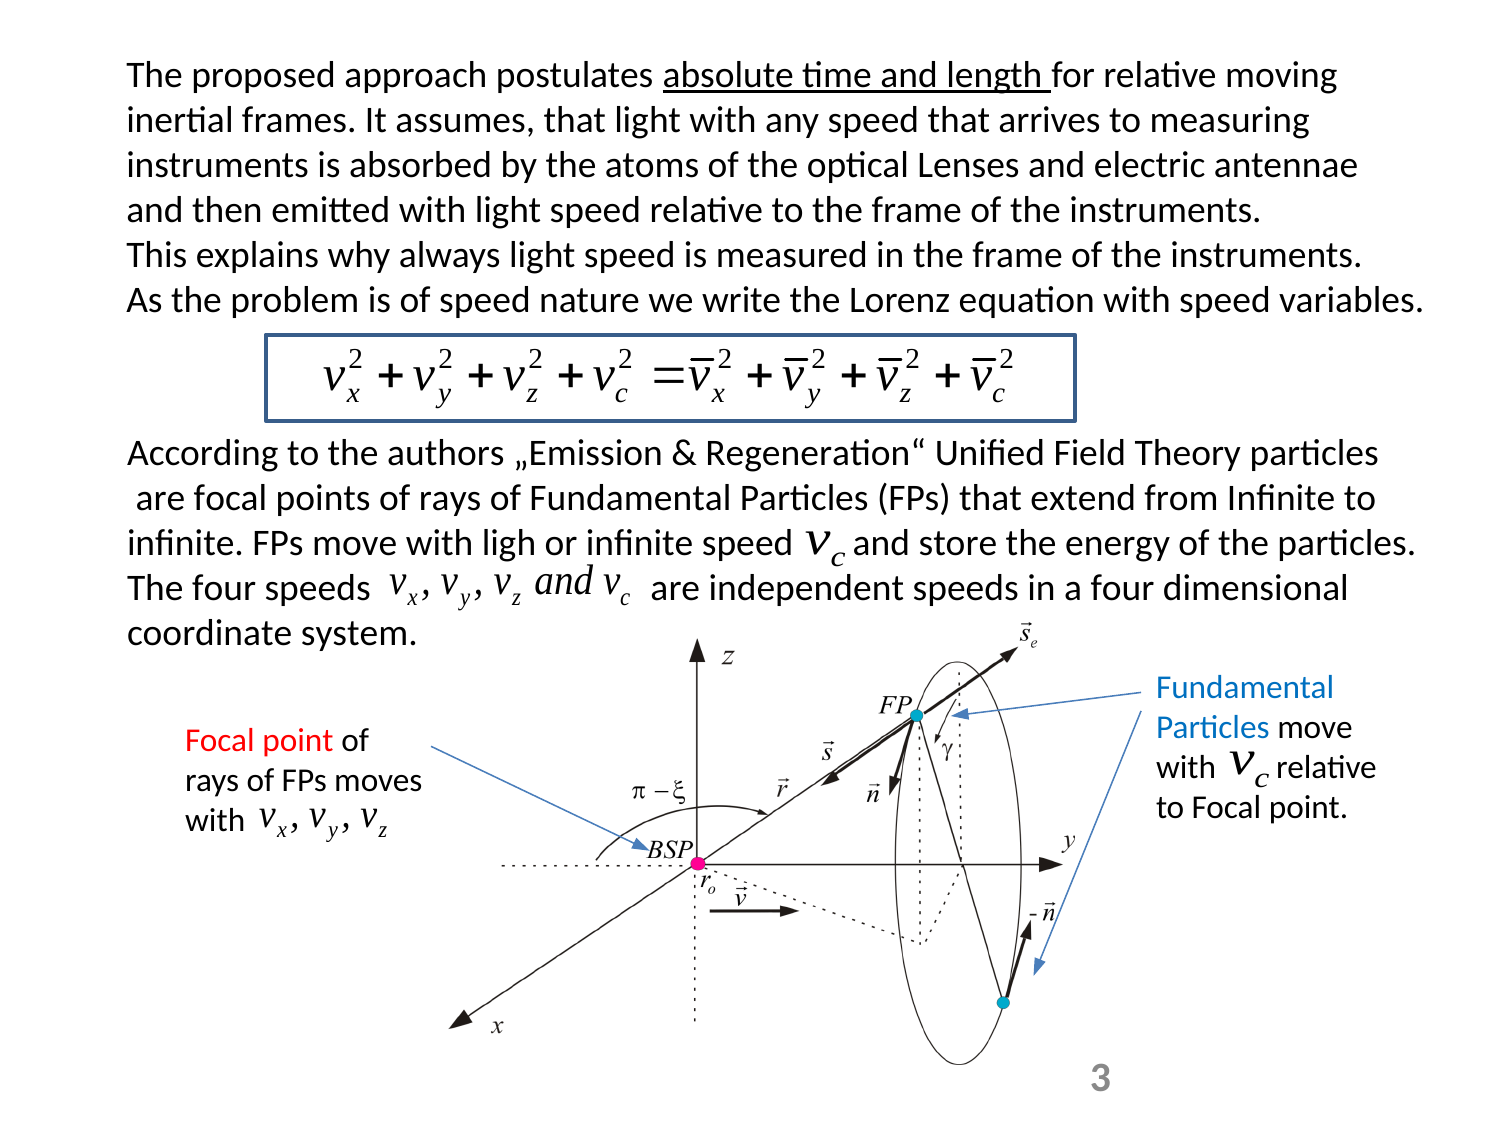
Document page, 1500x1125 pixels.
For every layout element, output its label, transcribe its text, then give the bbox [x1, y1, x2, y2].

text_box Fundamental Particles move with relative to Focal point. [1141, 657, 1403, 835]
text_box v [266, 335, 1075, 421]
chart [797, 505, 856, 579]
chart [253, 787, 397, 851]
text_box According to the authors „Emission & Regeneration“ Unified Field Theory particles are focal points of rays of Fundamental Particles (FPs) that extend from Infinite to infinite. FPs move with ligh or infinite speed and store the energy of the particles. The four speeds are independent speeds in a four dimensional coordinate system. [112, 420, 1466, 664]
chart [316, 336, 1025, 420]
text_box Focal point of rays of FPs moves with [170, 710, 449, 848]
text_box The proposed approach postulates absolute time and length for relative moving inertial frames. It assumes, that light with any speed that arrives to measuring instruments is absorbed by the atoms of the optical Lenses and electric antennae and then emitted with light speed relative to the frame of the instruments. This explains why always light speed is measured in the frame of the instruments. [111, 42, 1427, 267]
chart [383, 552, 638, 620]
text_box [1074, 1042, 1426, 1103]
picture [448, 614, 1075, 1065]
chart [1220, 726, 1280, 800]
text_box As the problem is of speed nature we write the Lorenz equation with speed variables. [111, 267, 1457, 328]
